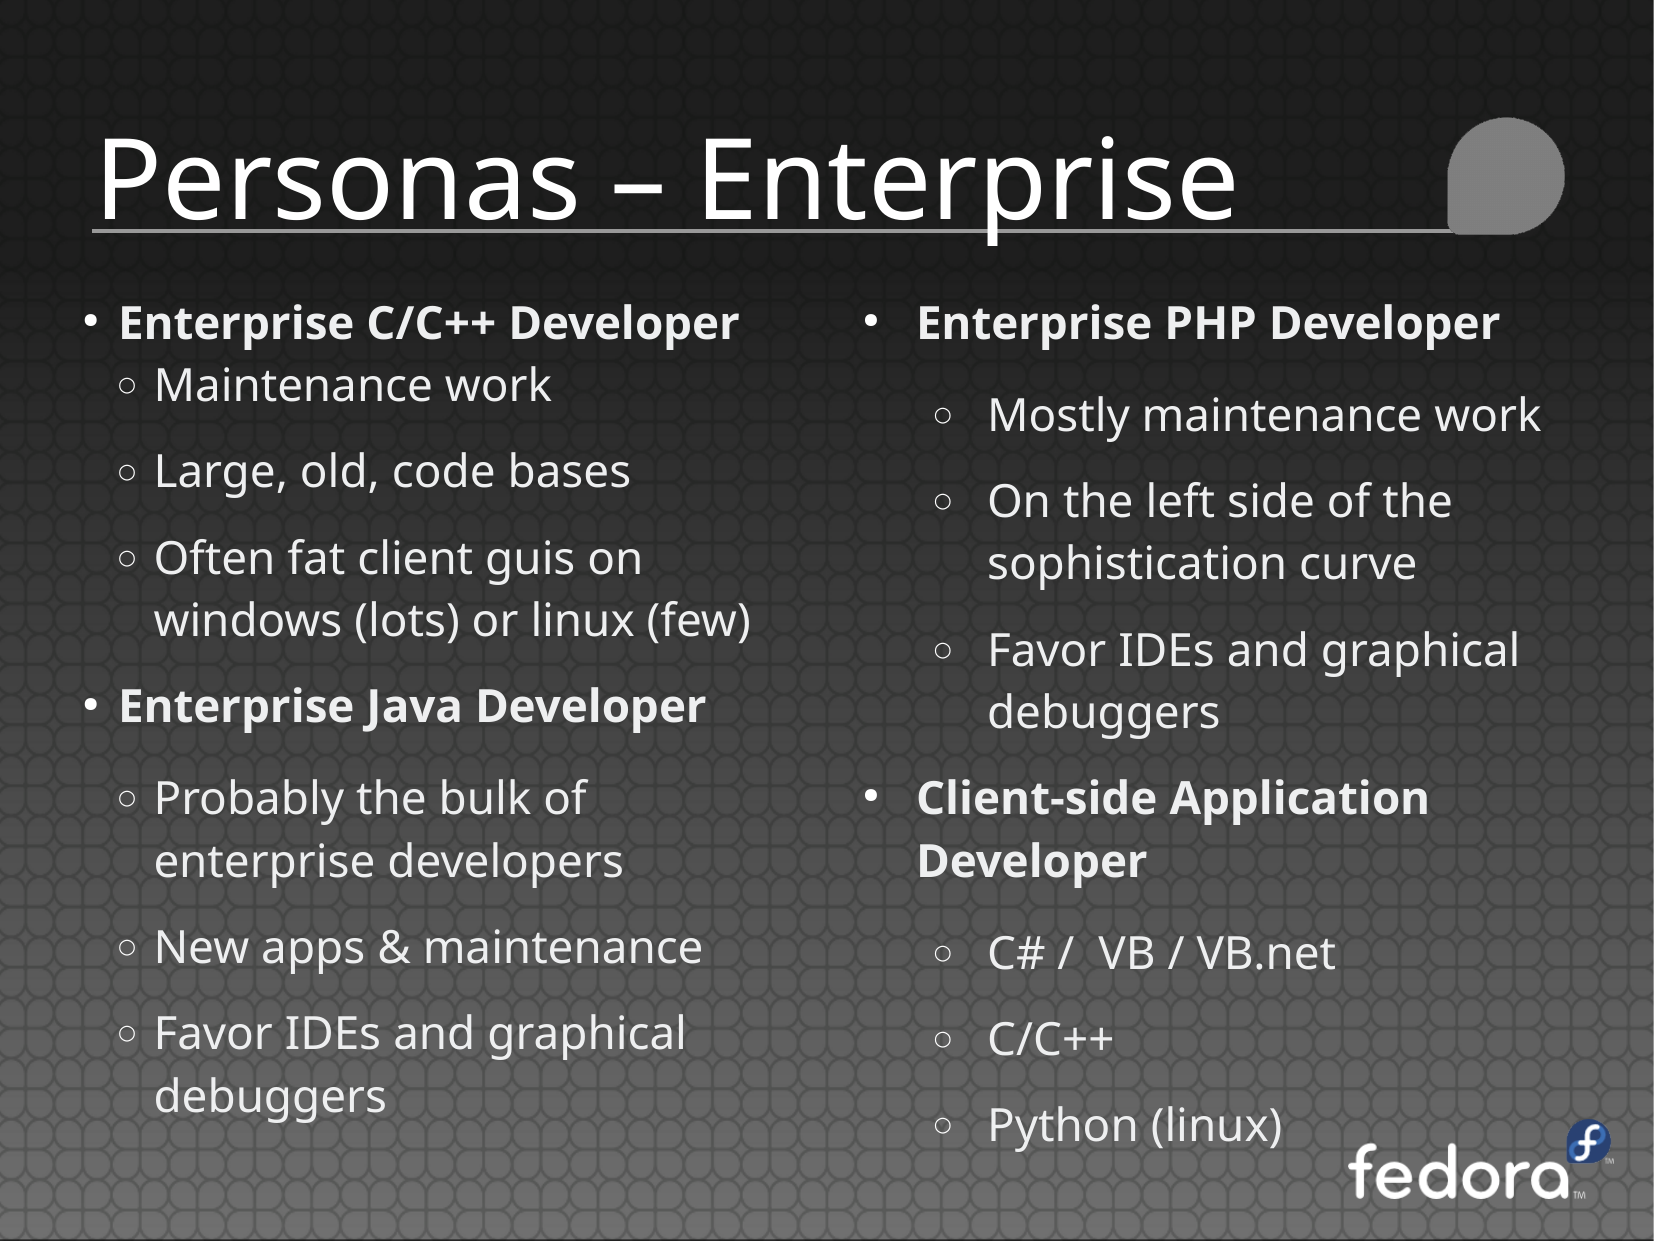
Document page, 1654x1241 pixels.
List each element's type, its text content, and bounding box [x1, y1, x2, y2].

title Personas – Enterprise [94, 100, 1426, 251]
list Enterprise C/C++ Developer Maintenance work Large, old, code bases Often fat client guis on windows (lots) or linux (few) Enterprise Java Developer Probably the bulk of enterprise developers New apps & maintenance Favor IDEs and graphical debuggers [82, 290, 809, 1156]
picture [0, 0, 1654, 1241]
list Enterprise PHP Developer Mostly maintenance work On the left side of the sophistication curve Favor IDEs and graphical debuggers Client-side Application Developer C# / VB / VB.net C/C++ Python (linux) [845, 290, 1572, 1171]
